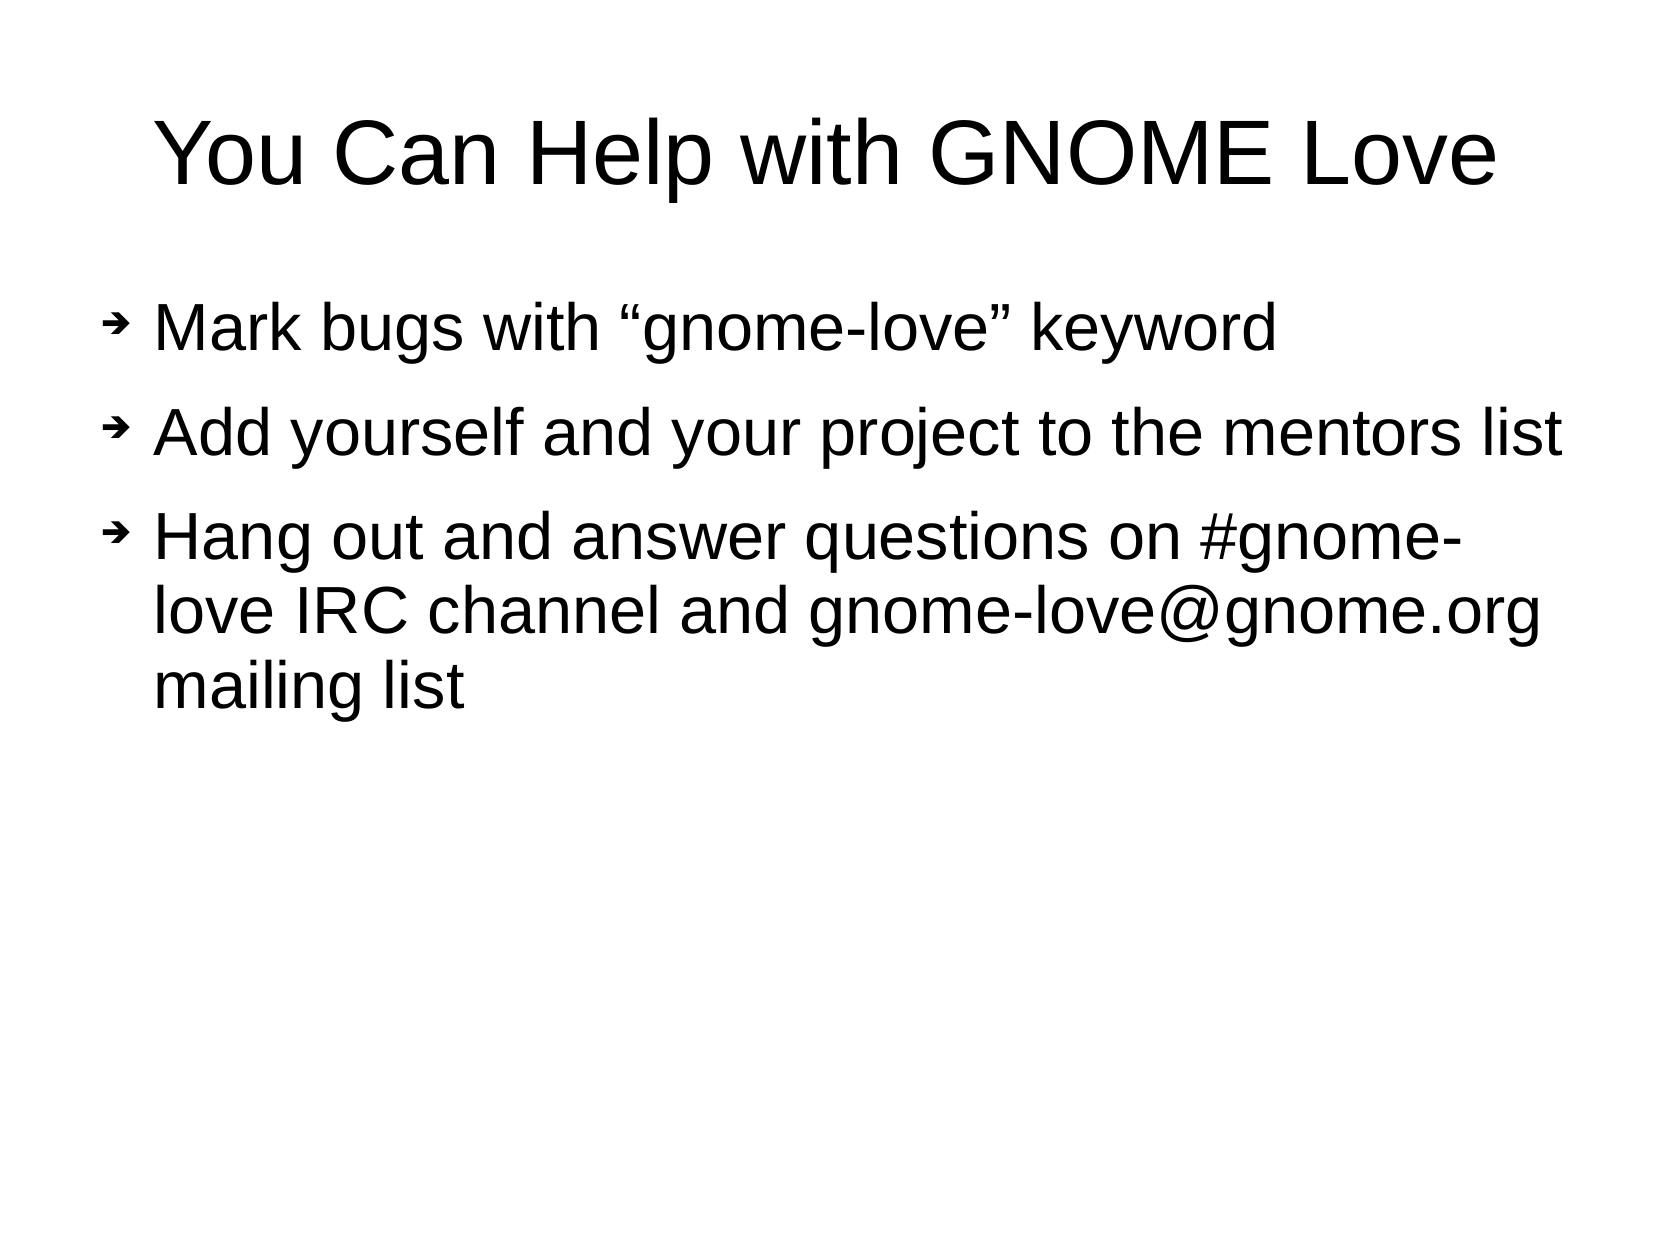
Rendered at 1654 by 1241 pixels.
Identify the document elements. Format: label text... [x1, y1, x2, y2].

list Mark bugs with “gnome-love” keyword Add yourself and your project to the mentors list Hang out and answer questions on #gnome-love IRC channel and gnome-love@gnome.org mailing list [82, 290, 1571, 1010]
title You Can Help with GNOME Love [82, 49, 1571, 257]
